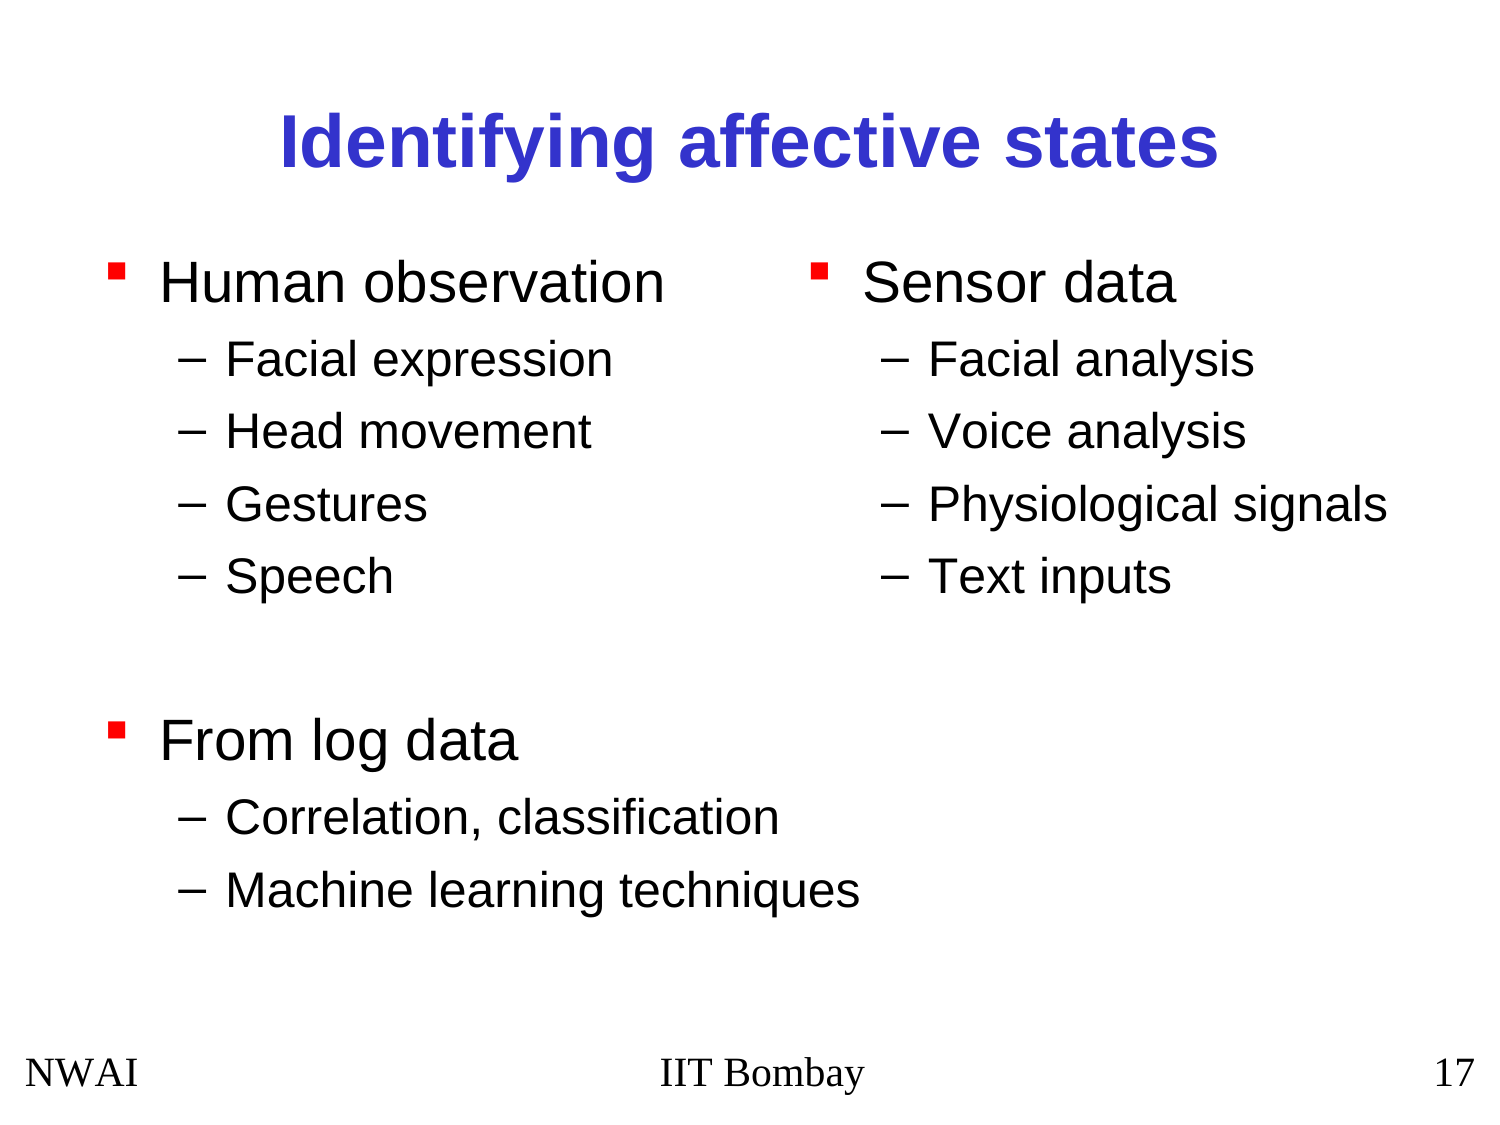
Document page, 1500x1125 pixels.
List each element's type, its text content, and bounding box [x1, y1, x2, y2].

title Identifying affective states [37, 62, 1463, 213]
list Sensor data Facial analysis Voice analysis Physiological signals Text inputs [791, 236, 1500, 1034]
list Human observation Facial expression Head movement Gestures Speech From log data Correlation, classification Machine learning techniques [88, 236, 791, 1034]
